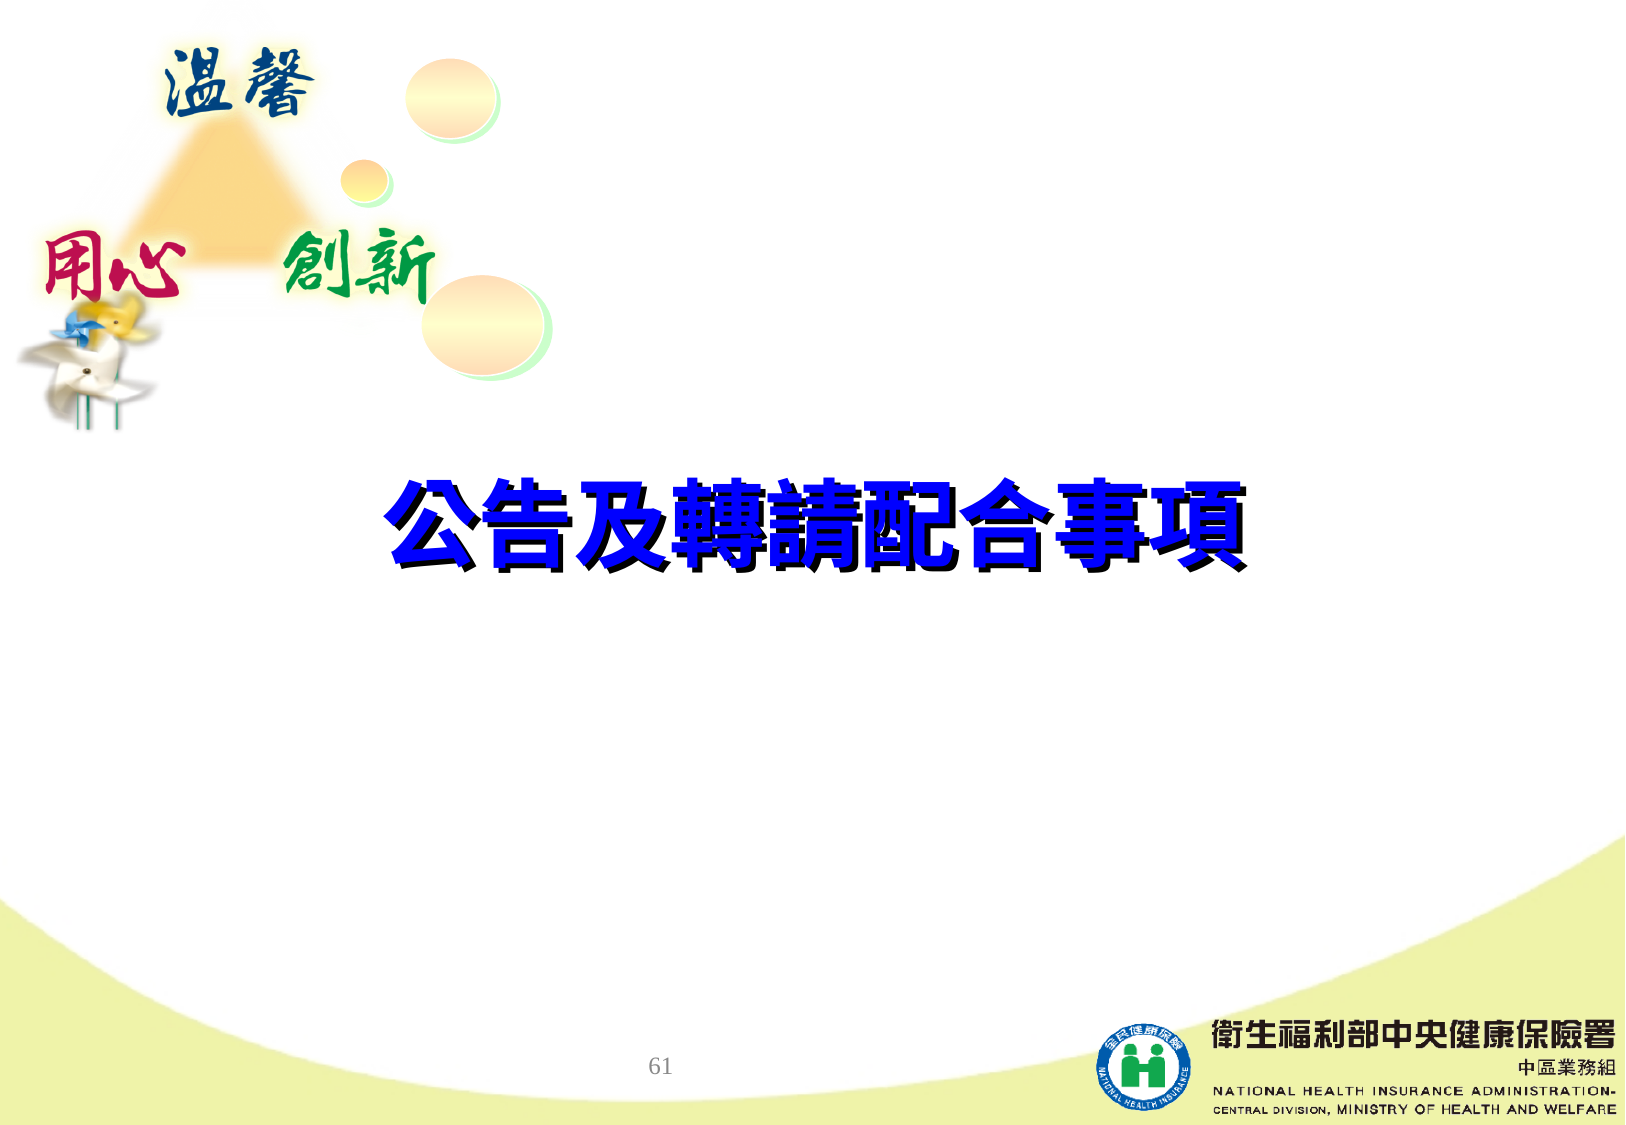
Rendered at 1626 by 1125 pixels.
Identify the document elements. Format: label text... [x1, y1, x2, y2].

text_box [633, 1034, 1013, 1095]
title 公告及轉請配合事項 [121, 349, 1504, 693]
